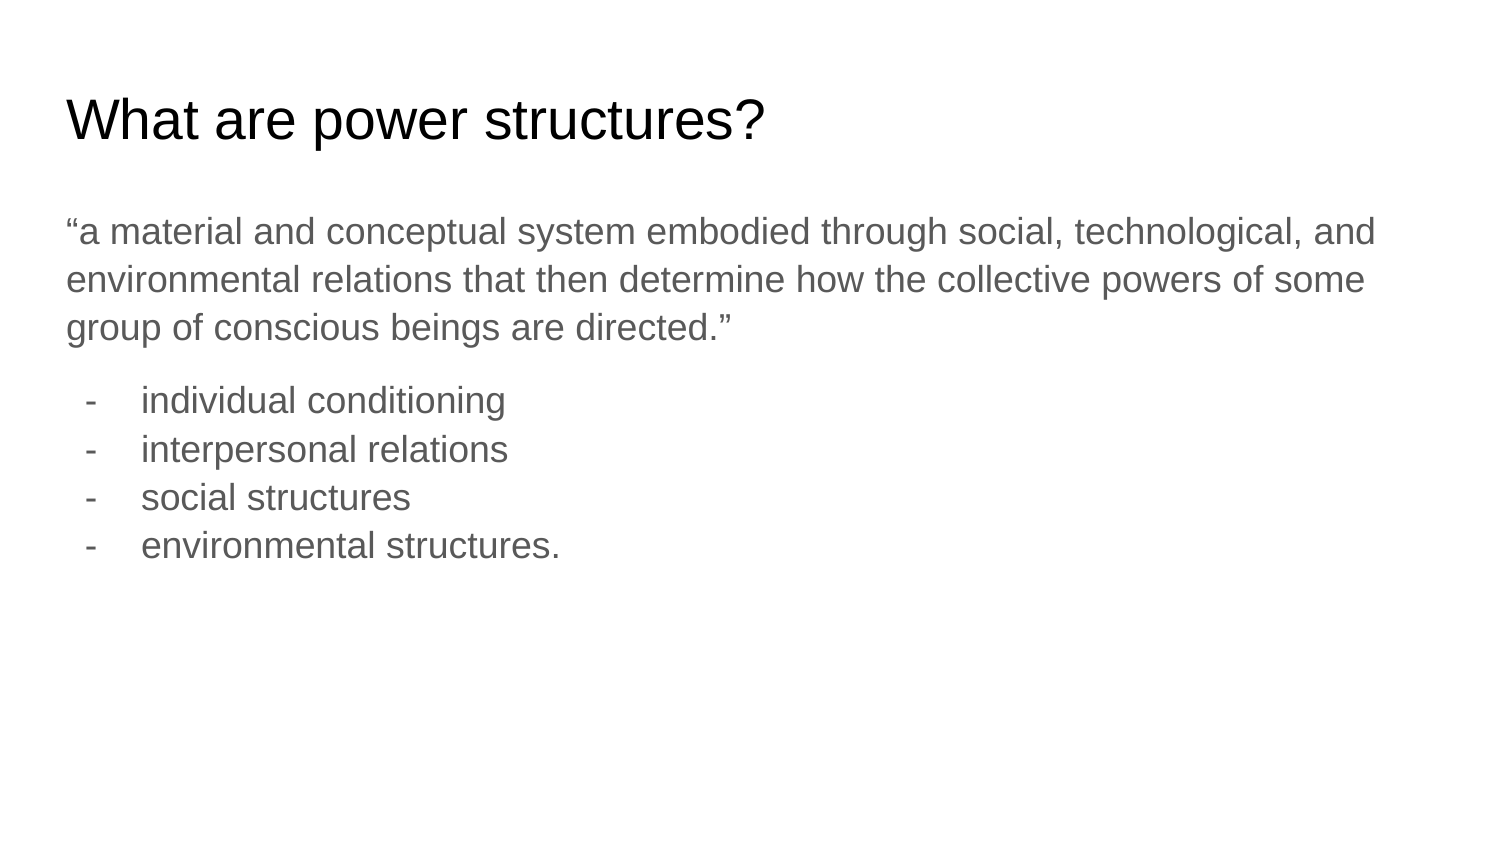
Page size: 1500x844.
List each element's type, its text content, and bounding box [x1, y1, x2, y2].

title What are power structures? [51, 72, 1449, 167]
list “a material and conceptual system embodied through social, technological, and environmental relations that then determine how the collective powers of some group of conscious beings are directed.” individual conditioning interpersonal relations social structures environmental structures. [51, 189, 1449, 750]
